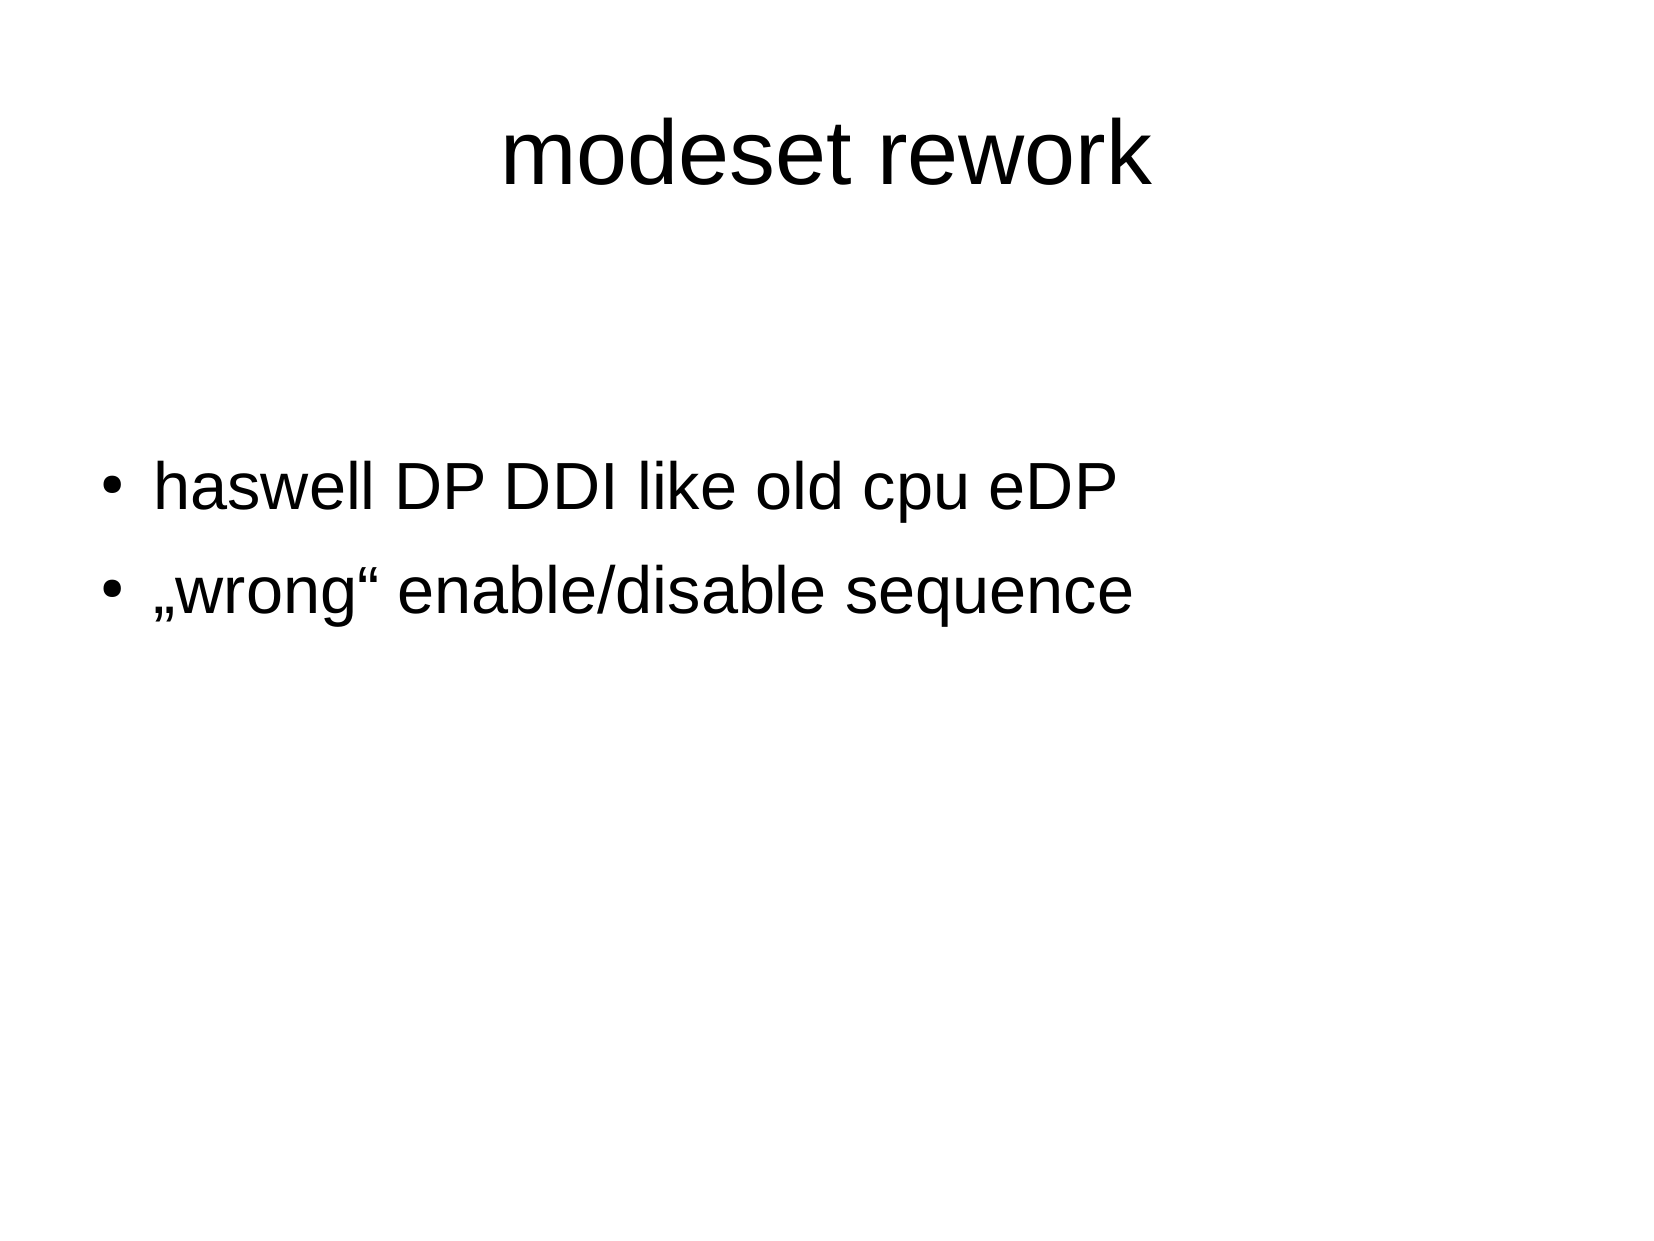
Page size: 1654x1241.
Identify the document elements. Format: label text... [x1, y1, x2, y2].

title modeset rework [82, 49, 1571, 257]
list haswell DP DDI like old cpu eDP „wrong“ enable/disable sequence [82, 448, 1571, 709]
